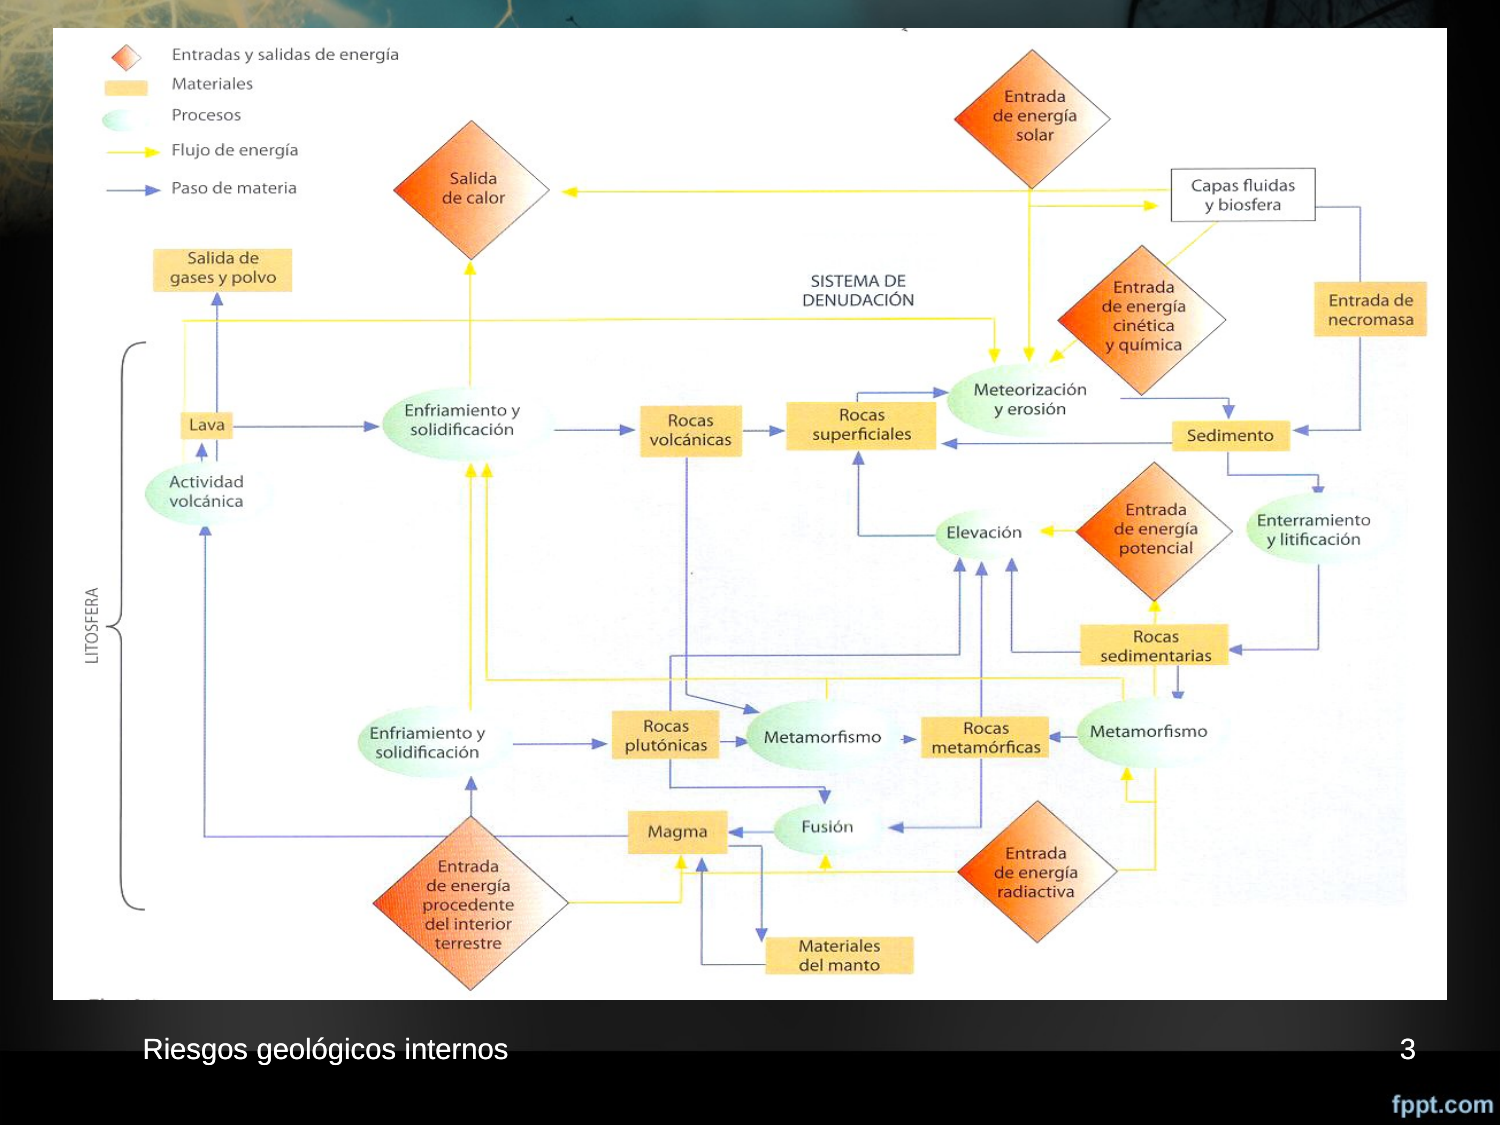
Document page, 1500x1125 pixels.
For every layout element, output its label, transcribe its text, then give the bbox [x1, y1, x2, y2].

text_box Riesgos geológicos internos [88, 1023, 564, 1102]
text_box <número> [1080, 1023, 1431, 1102]
picture [0, 0, 1500, 1125]
